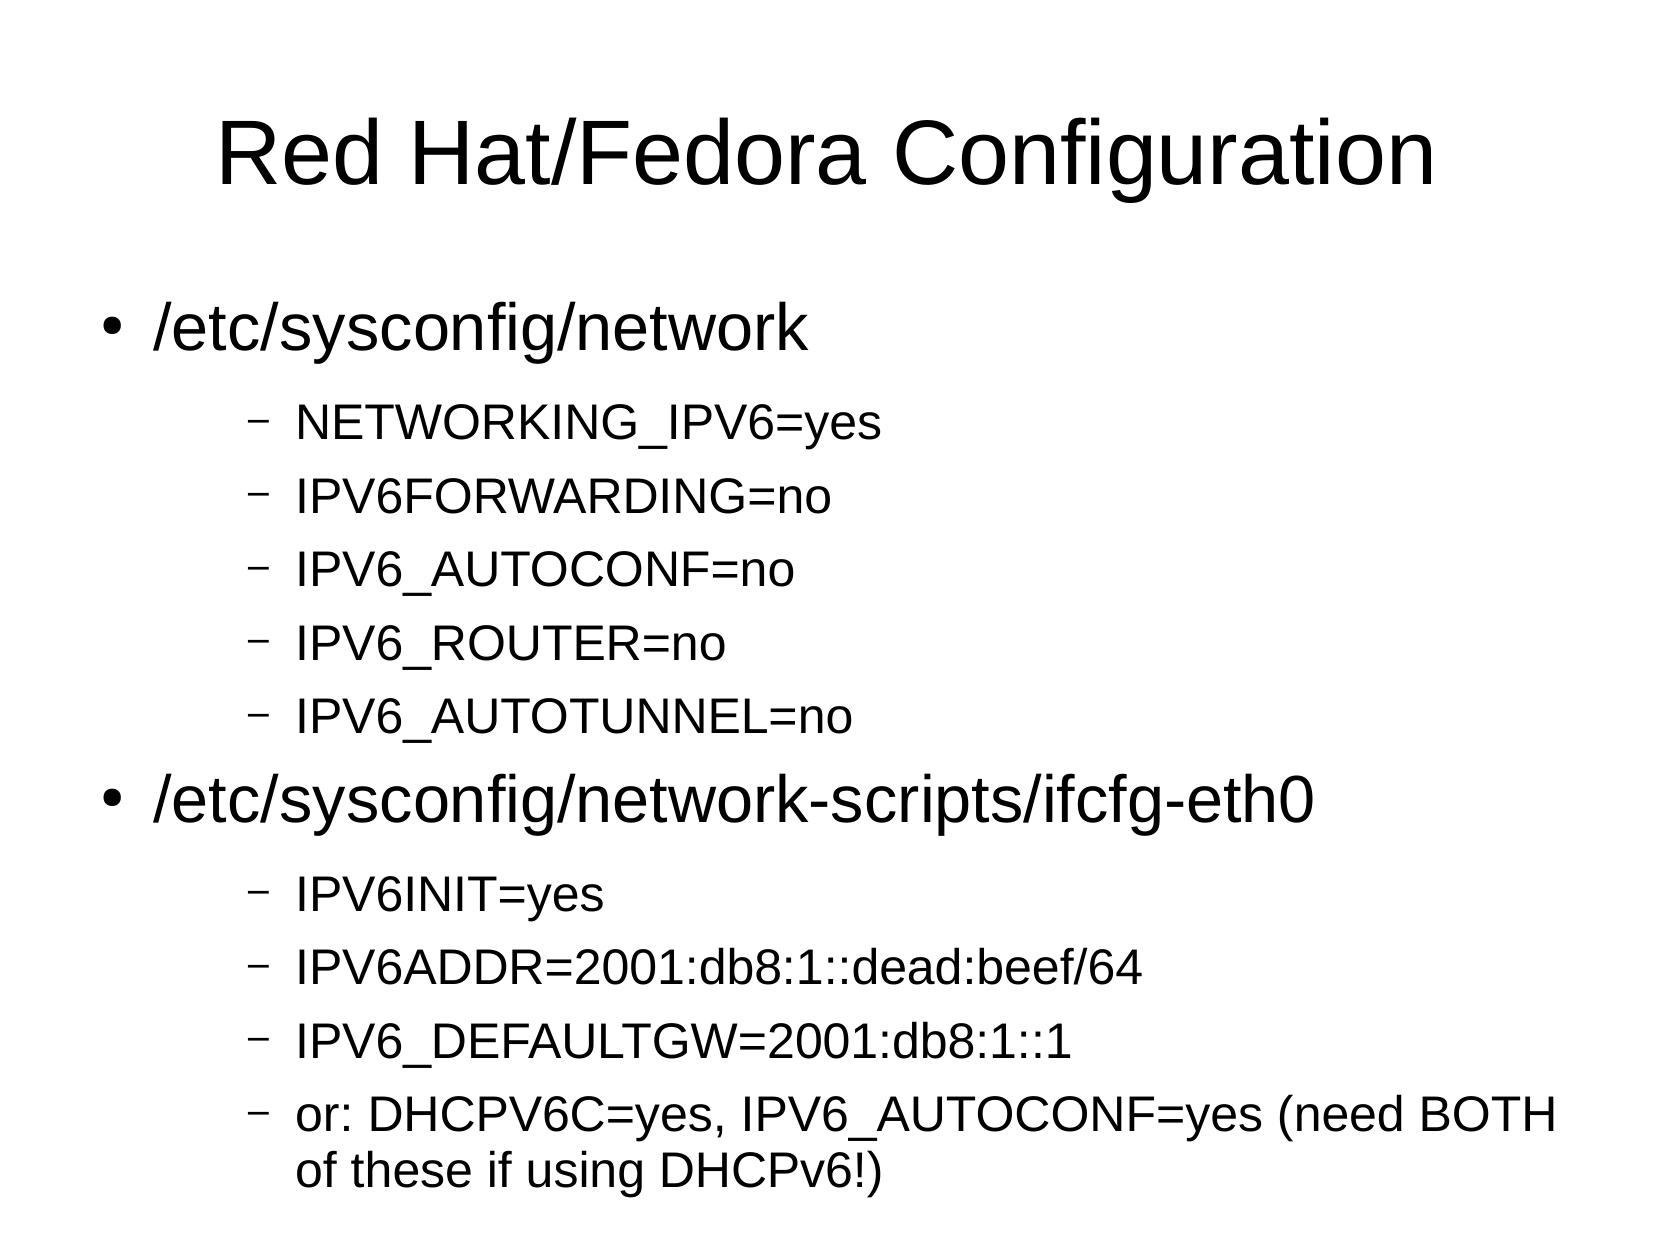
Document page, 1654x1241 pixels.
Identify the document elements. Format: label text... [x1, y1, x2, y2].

title Red Hat/Fedora Configuration [82, 56, 1571, 250]
list /etc/sysconfig/network NETWORKING_IPV6=yes IPV6FORWARDING=no IPV6_AUTOCONF=no IPV6_ROUTER=no IPV6_AUTOTUNNEL=no /etc/sysconfig/network-scripts/ifcfg-eth0 IPV6INIT=yes IPV6ADDR=2001:db8:1::dead:beef/64 IPV6_DEFAULTGW=2001:db8:1::1 or: DHCPV6C=yes, IPV6_AUTOCONF=yes (need BOTH of these if using DHCPv6!) [82, 290, 1571, 1241]
